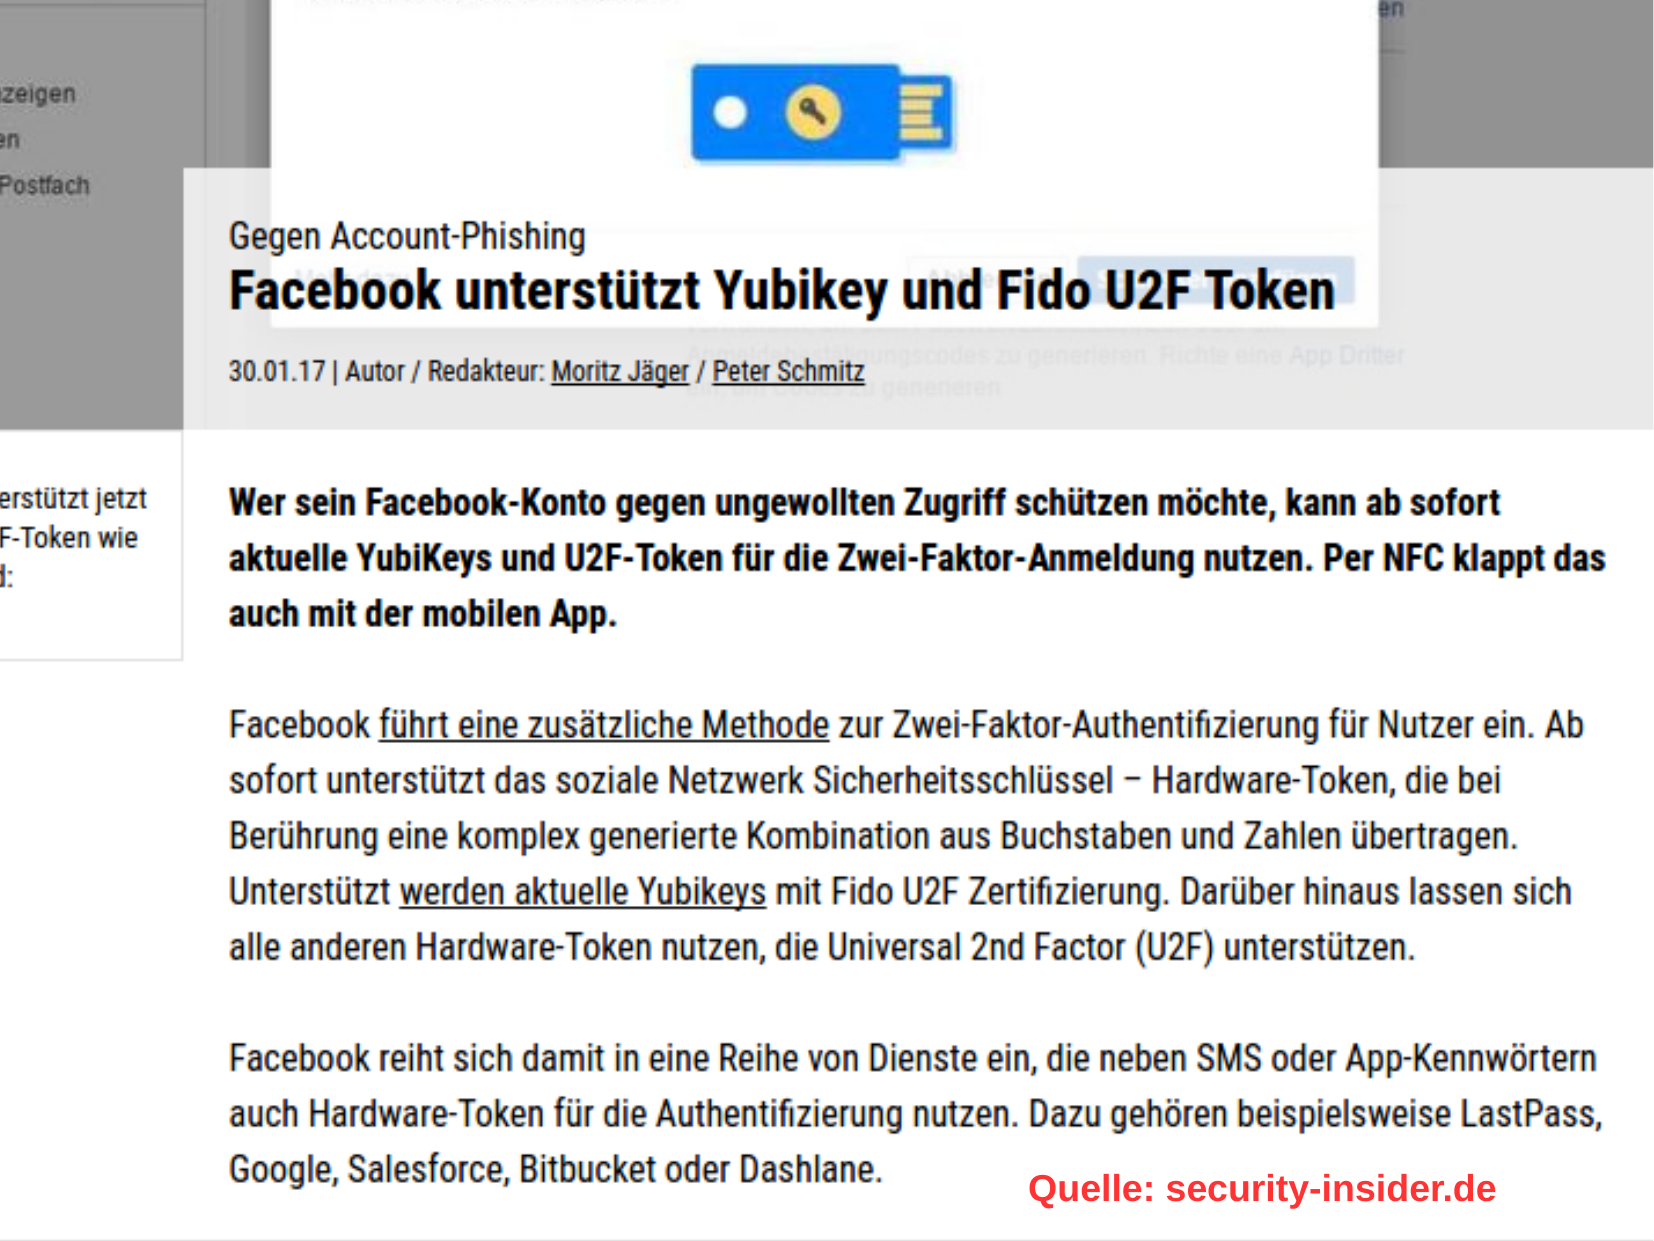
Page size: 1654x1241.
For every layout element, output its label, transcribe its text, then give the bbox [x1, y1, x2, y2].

text_box Quelle: security-insider.de [1013, 1159, 1512, 1217]
picture [0, 0, 1654, 1241]
